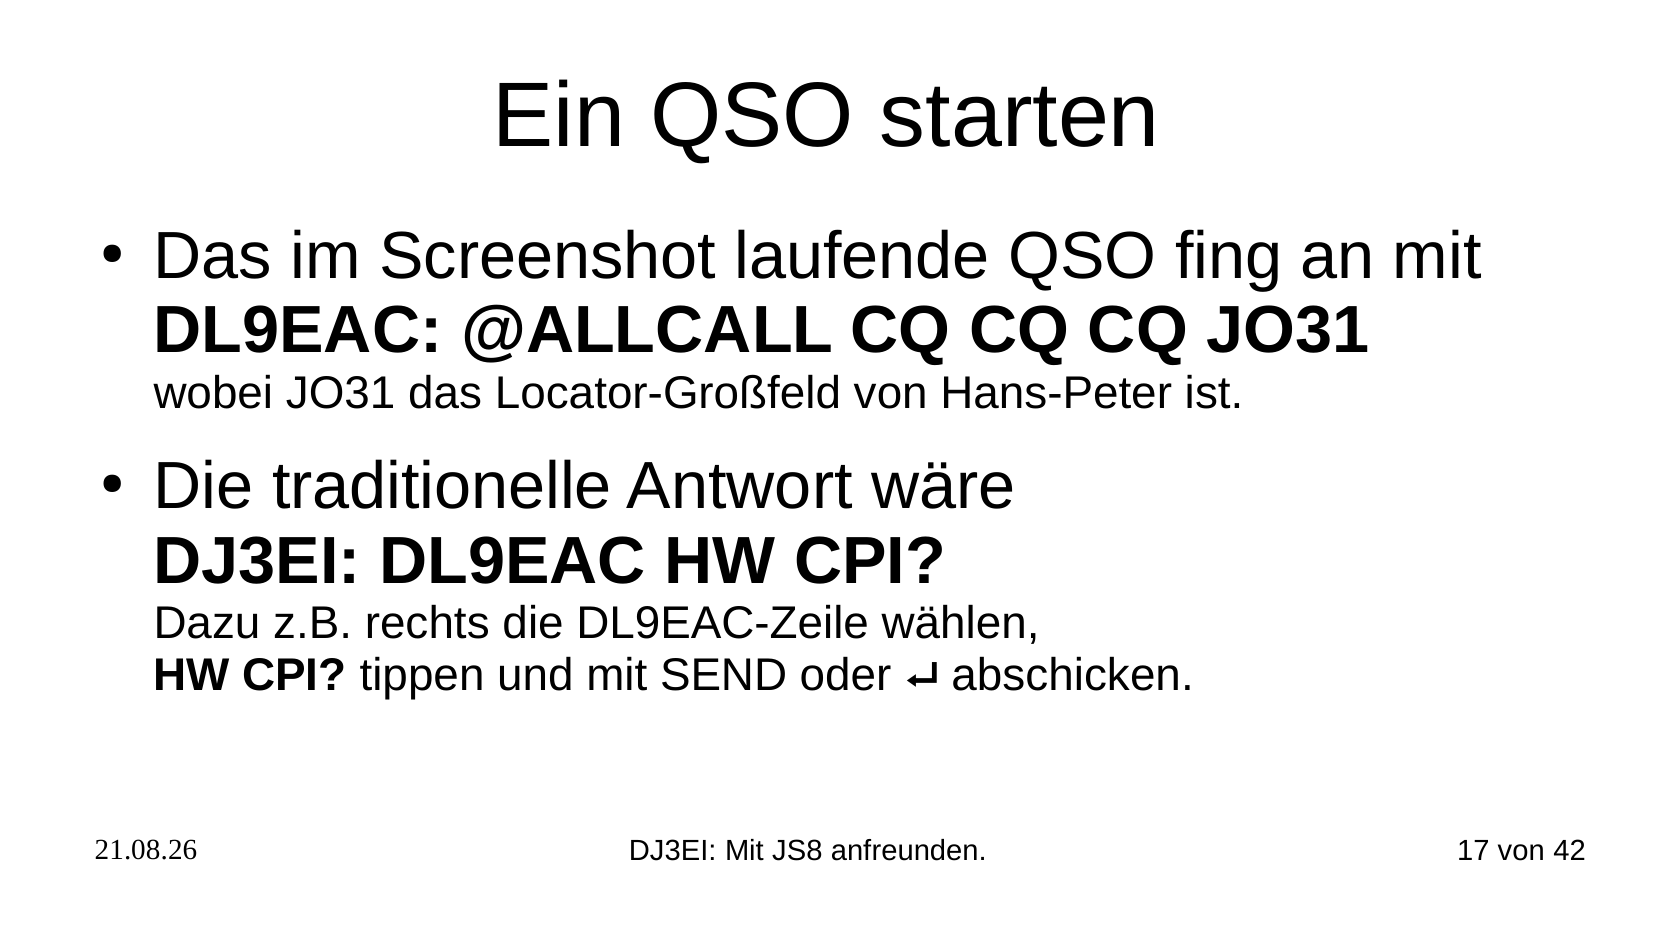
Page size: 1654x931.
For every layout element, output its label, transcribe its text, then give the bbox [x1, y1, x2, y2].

list Das im Screenshot laufende QSO fing an mit DL9EAC: @ALLCALL CQ CQ CQ JO31 wobei JO31 das Locator-Großfeld von Hans-Peter ist. Die traditionelle Antwort wäre DJ3EI: DL9EAC HW CPI? Dazu z.B. rechts die DL9EAC-Zeile wählen, HW CPI? tippen und mit SEND oder ⮠ abschicken. [82, 217, 1571, 827]
title Ein QSO starten [82, 37, 1571, 193]
